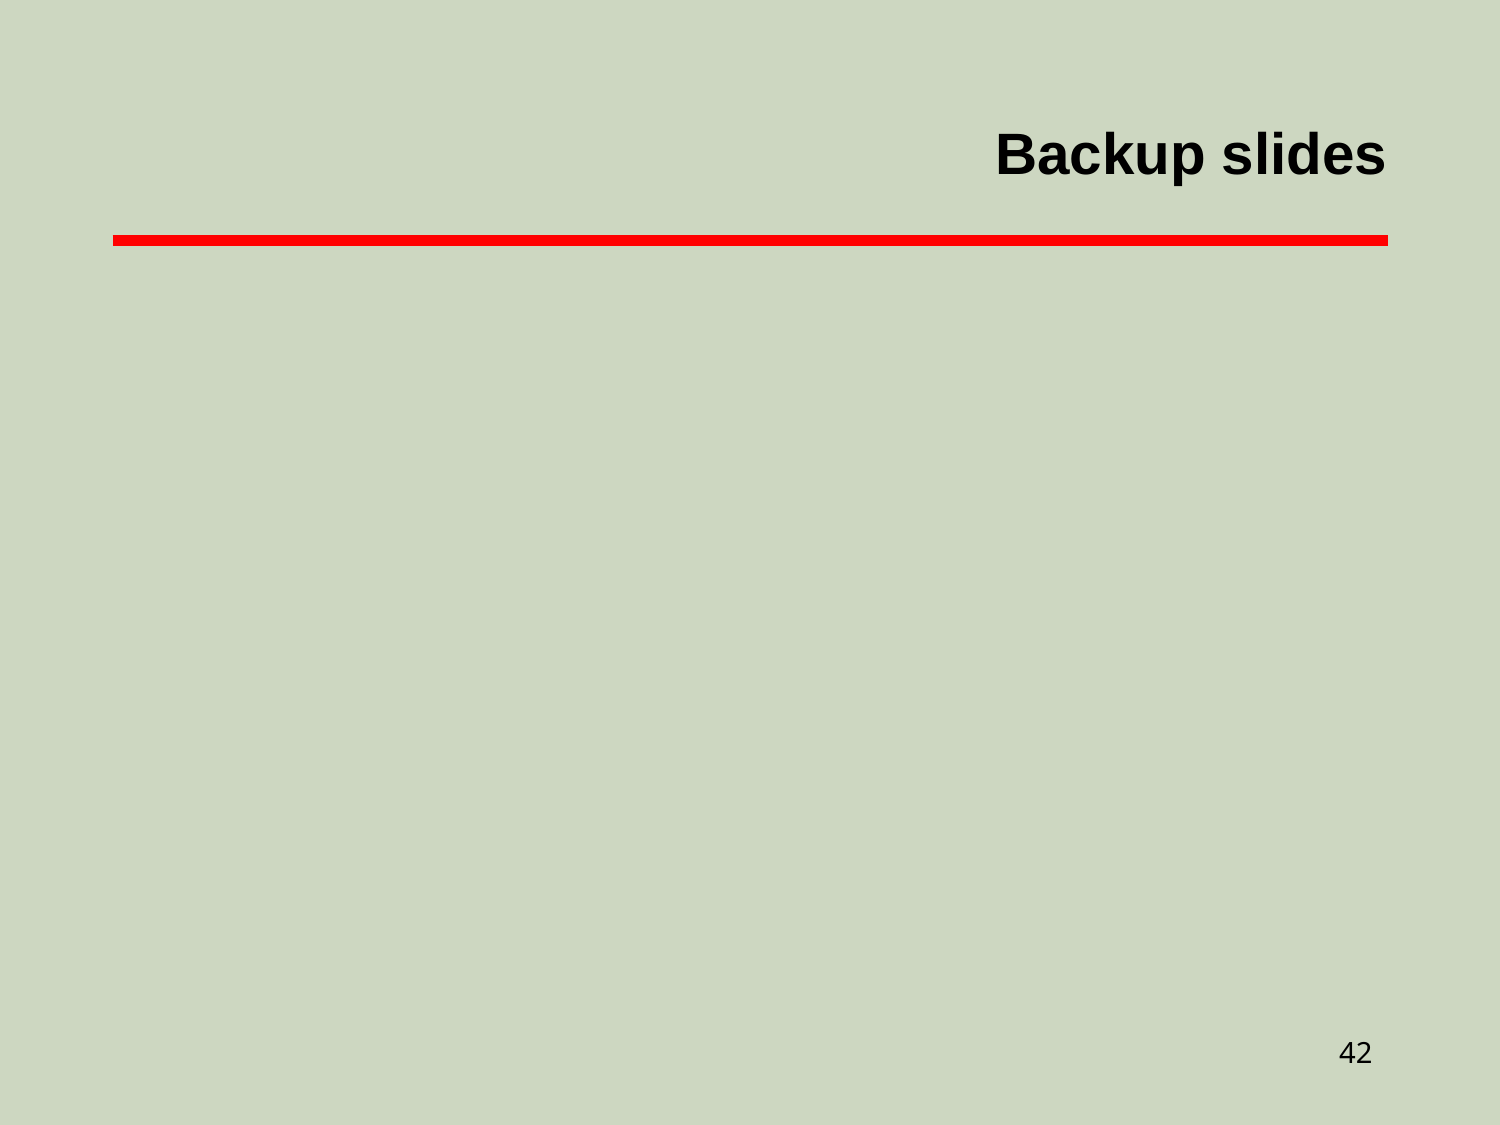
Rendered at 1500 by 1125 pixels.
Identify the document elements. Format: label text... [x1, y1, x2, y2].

title Backup slides [337, 93, 1388, 217]
